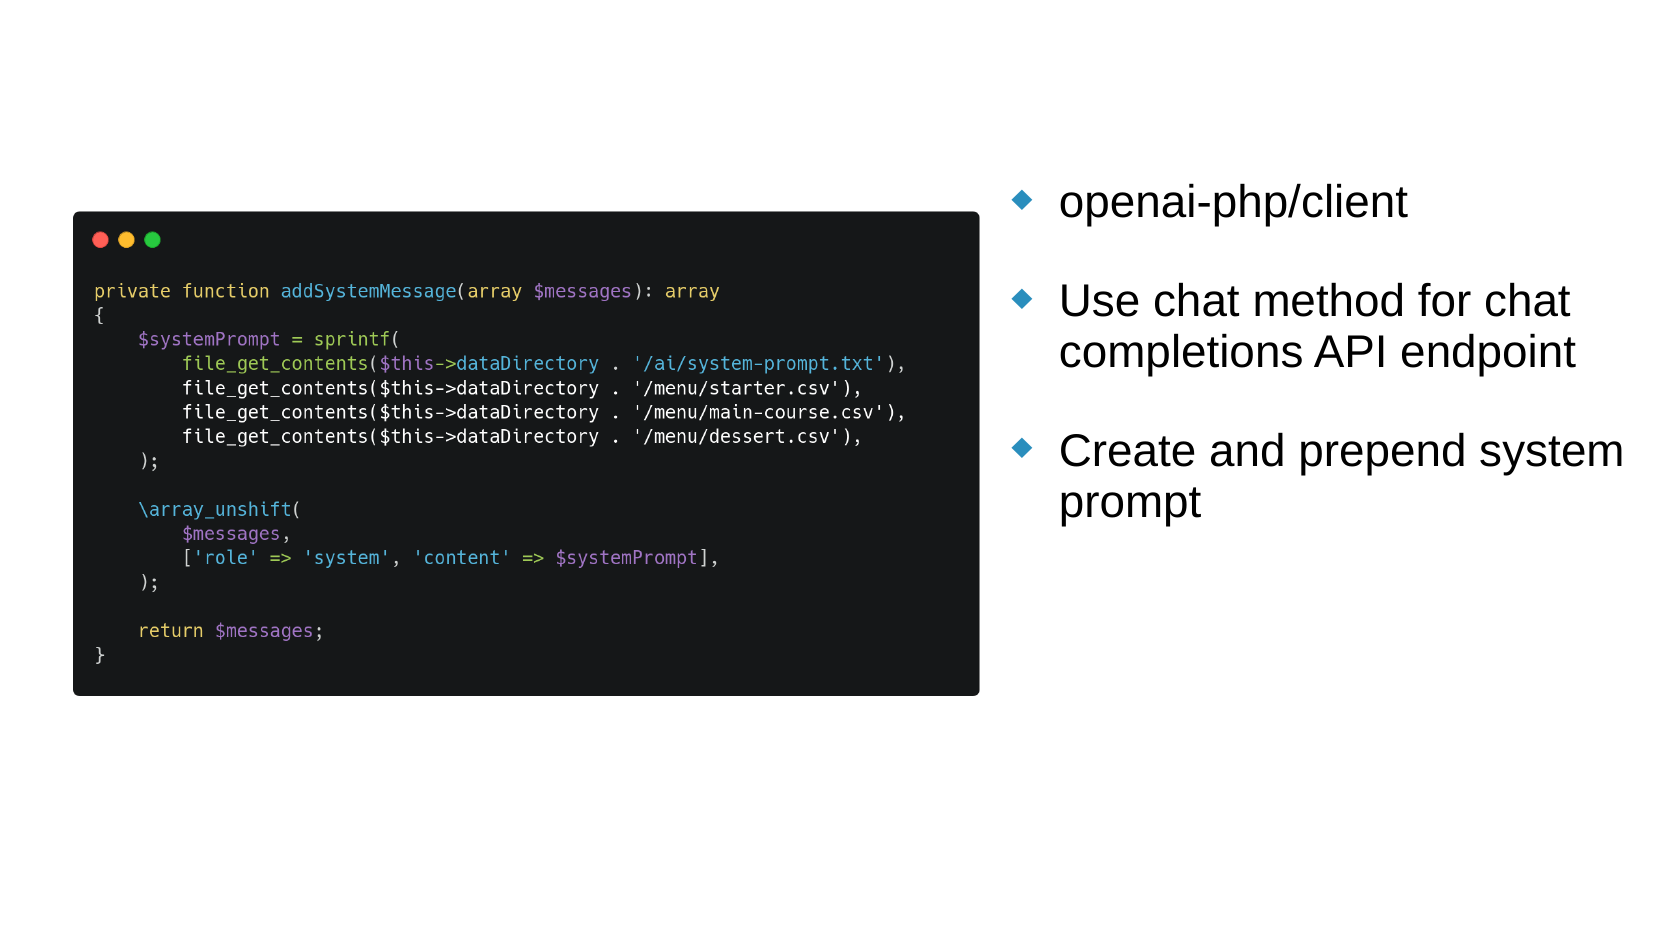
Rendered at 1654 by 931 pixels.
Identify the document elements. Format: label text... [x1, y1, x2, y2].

text_box openai-php/client Use chat method for chat completions API endpoint Create and prepend system prompt [996, 168, 1654, 863]
picture [0, 138, 1052, 769]
